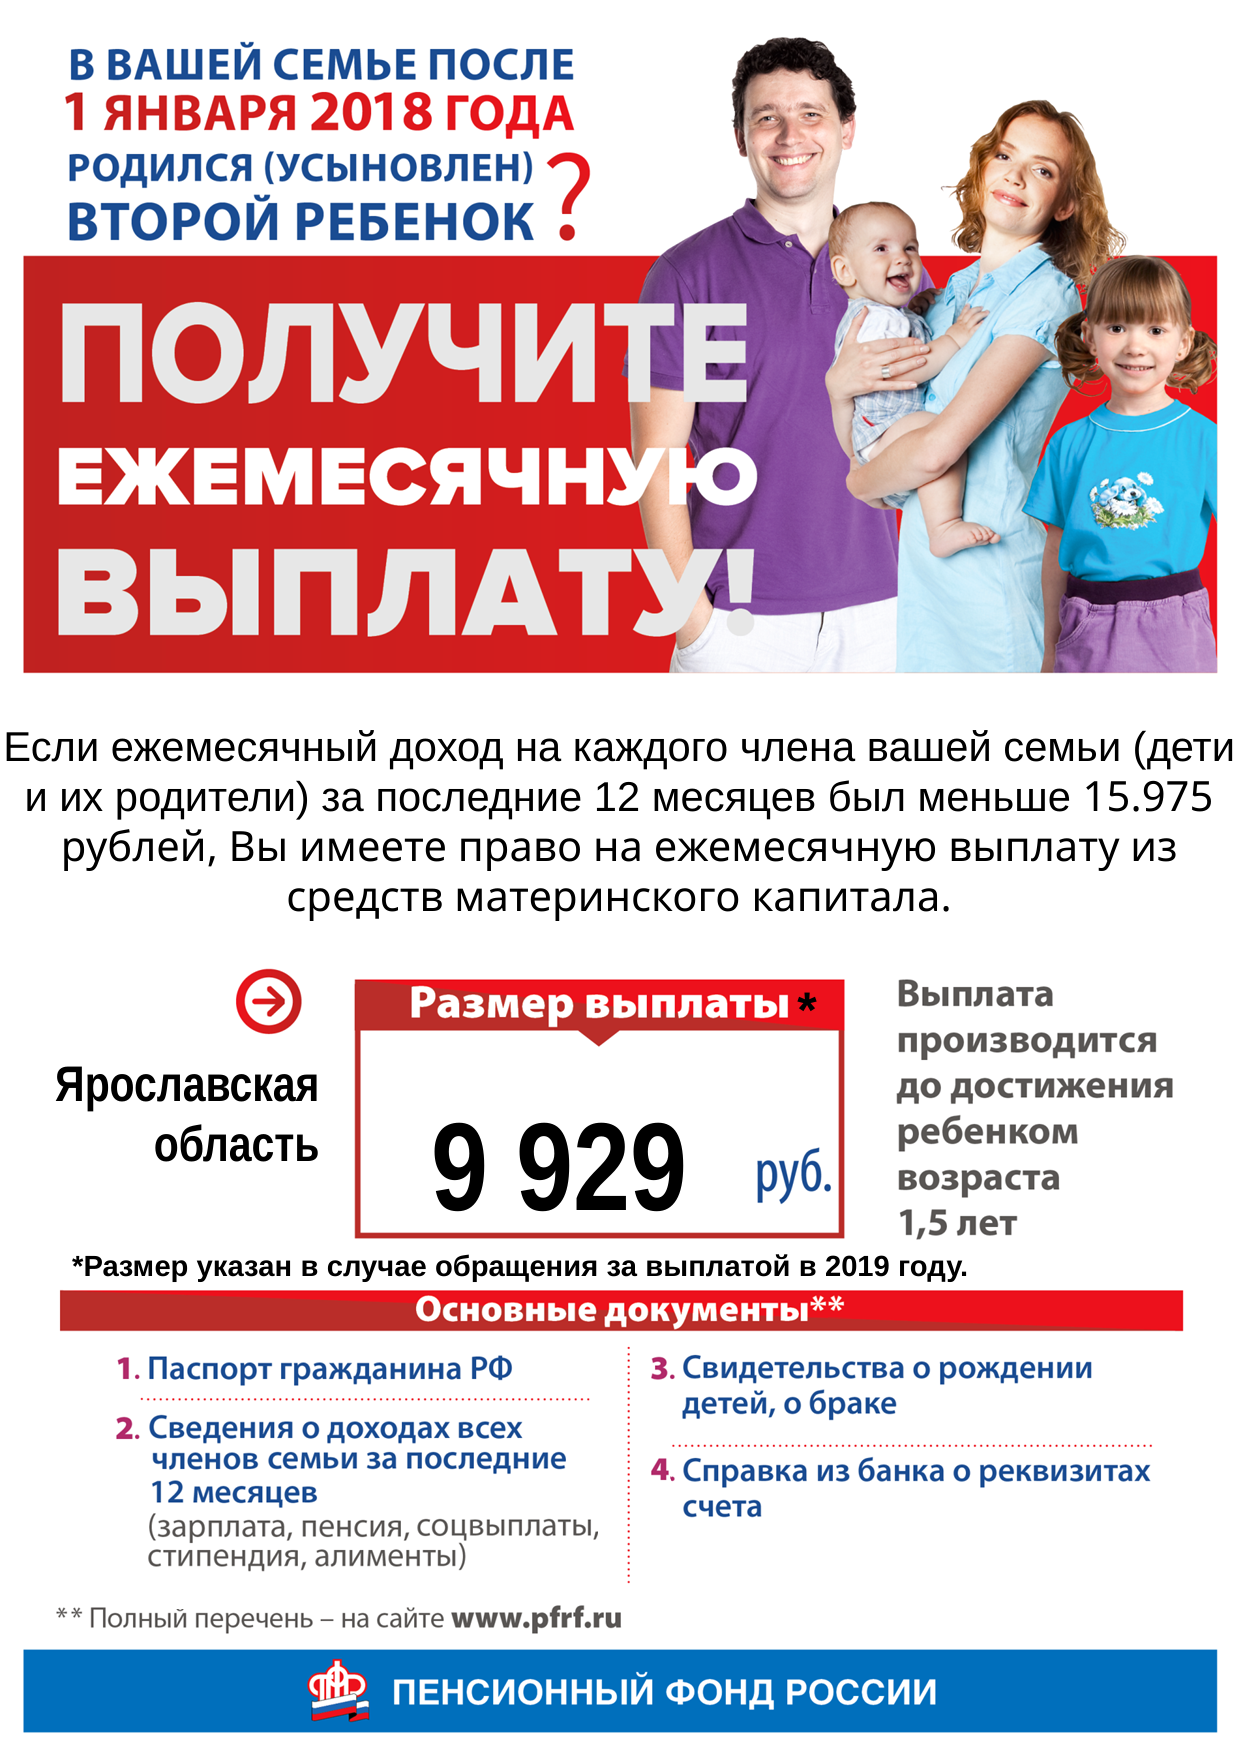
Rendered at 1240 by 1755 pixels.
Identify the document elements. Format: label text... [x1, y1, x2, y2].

text_box Если ежемесячный доход на каждого члена вашей семьи (дети и их родители) за последние 12 месяцев был меньше 15.975 рублей, Вы имеете право на ежемесячную выплату из средств материнского капитала. [0, 720, 1240, 921]
picture [0, 2, 1240, 720]
text_box * [782, 970, 832, 1045]
text_box *Размер указан в случае обращения за выплатой в 2019 году. [57, 1239, 1183, 1290]
text_box 9 929 [362, 1027, 757, 1236]
picture [0, 921, 1240, 1755]
text_box Ярославская область [25, 1051, 320, 1172]
